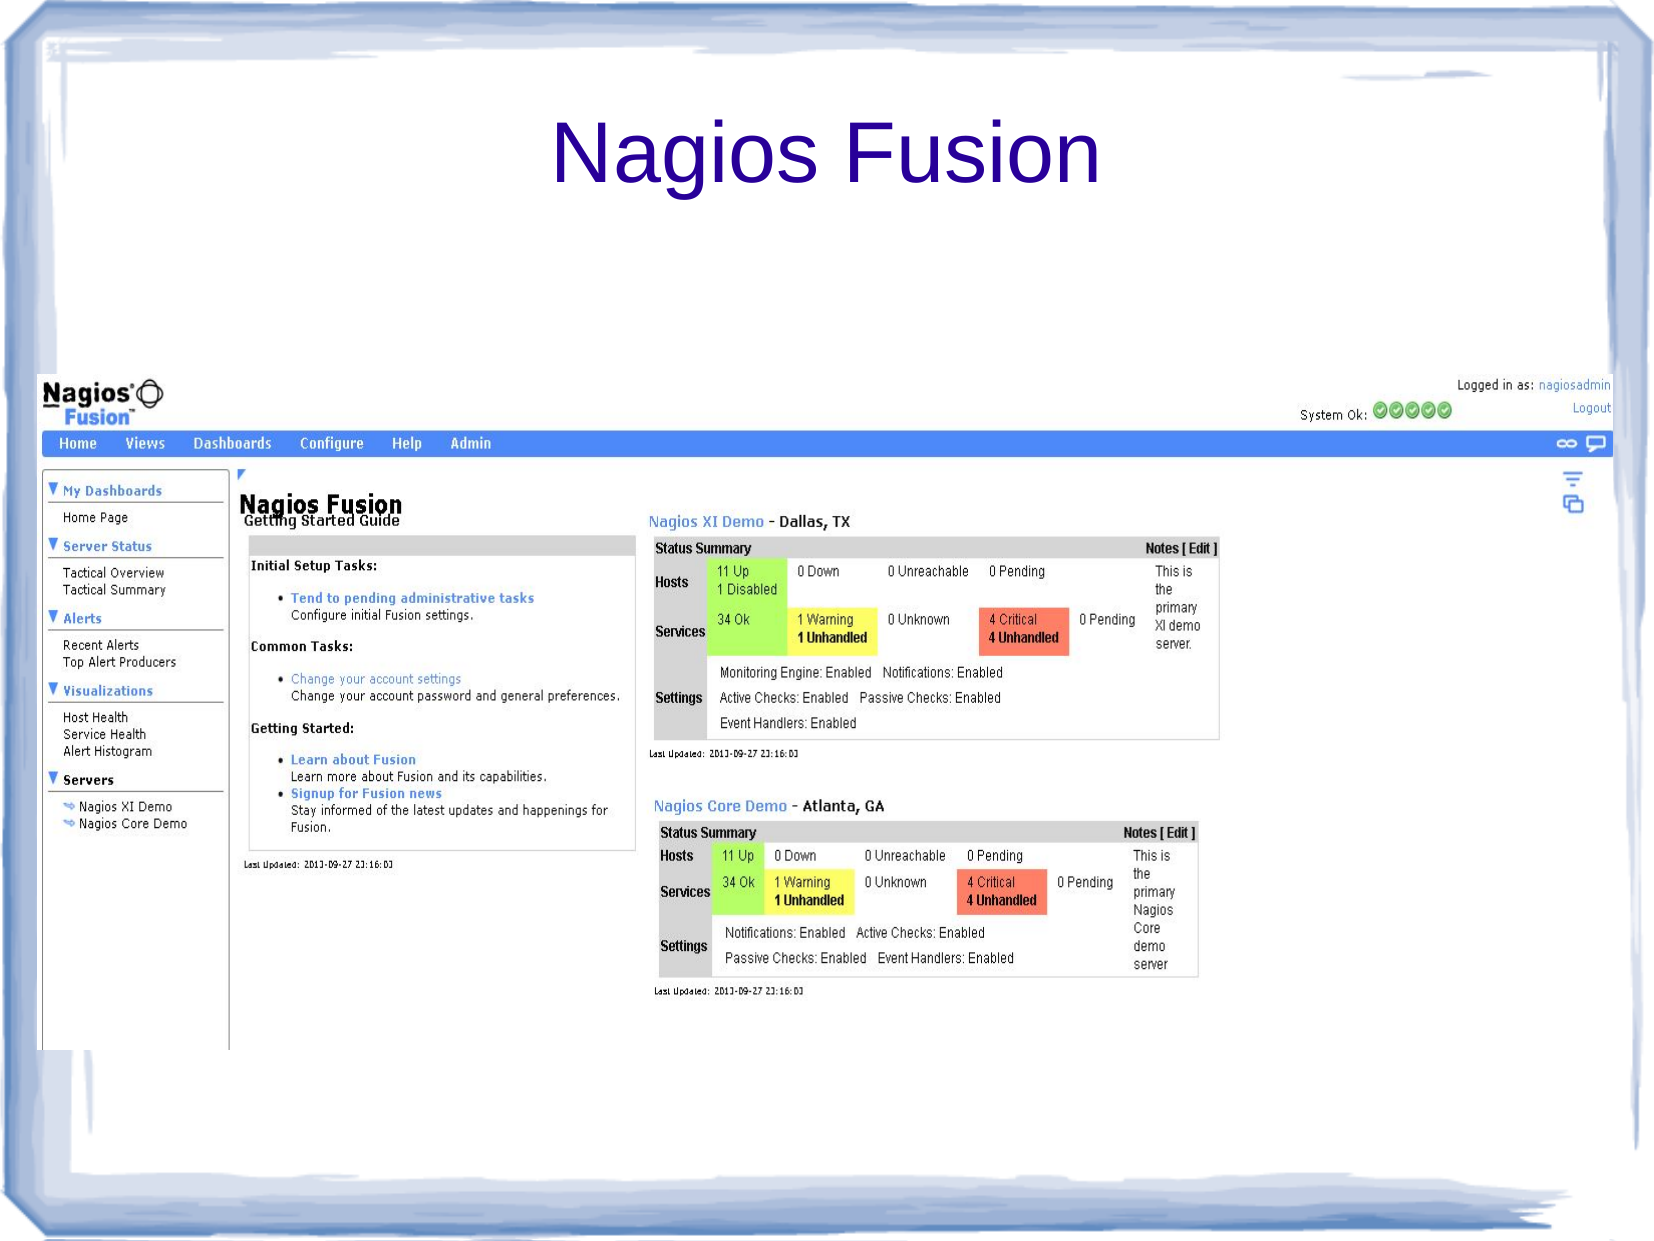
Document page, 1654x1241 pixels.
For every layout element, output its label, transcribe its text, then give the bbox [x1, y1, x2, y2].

picture [0, 0, 1654, 1241]
title Nagios Fusion [82, 49, 1571, 257]
